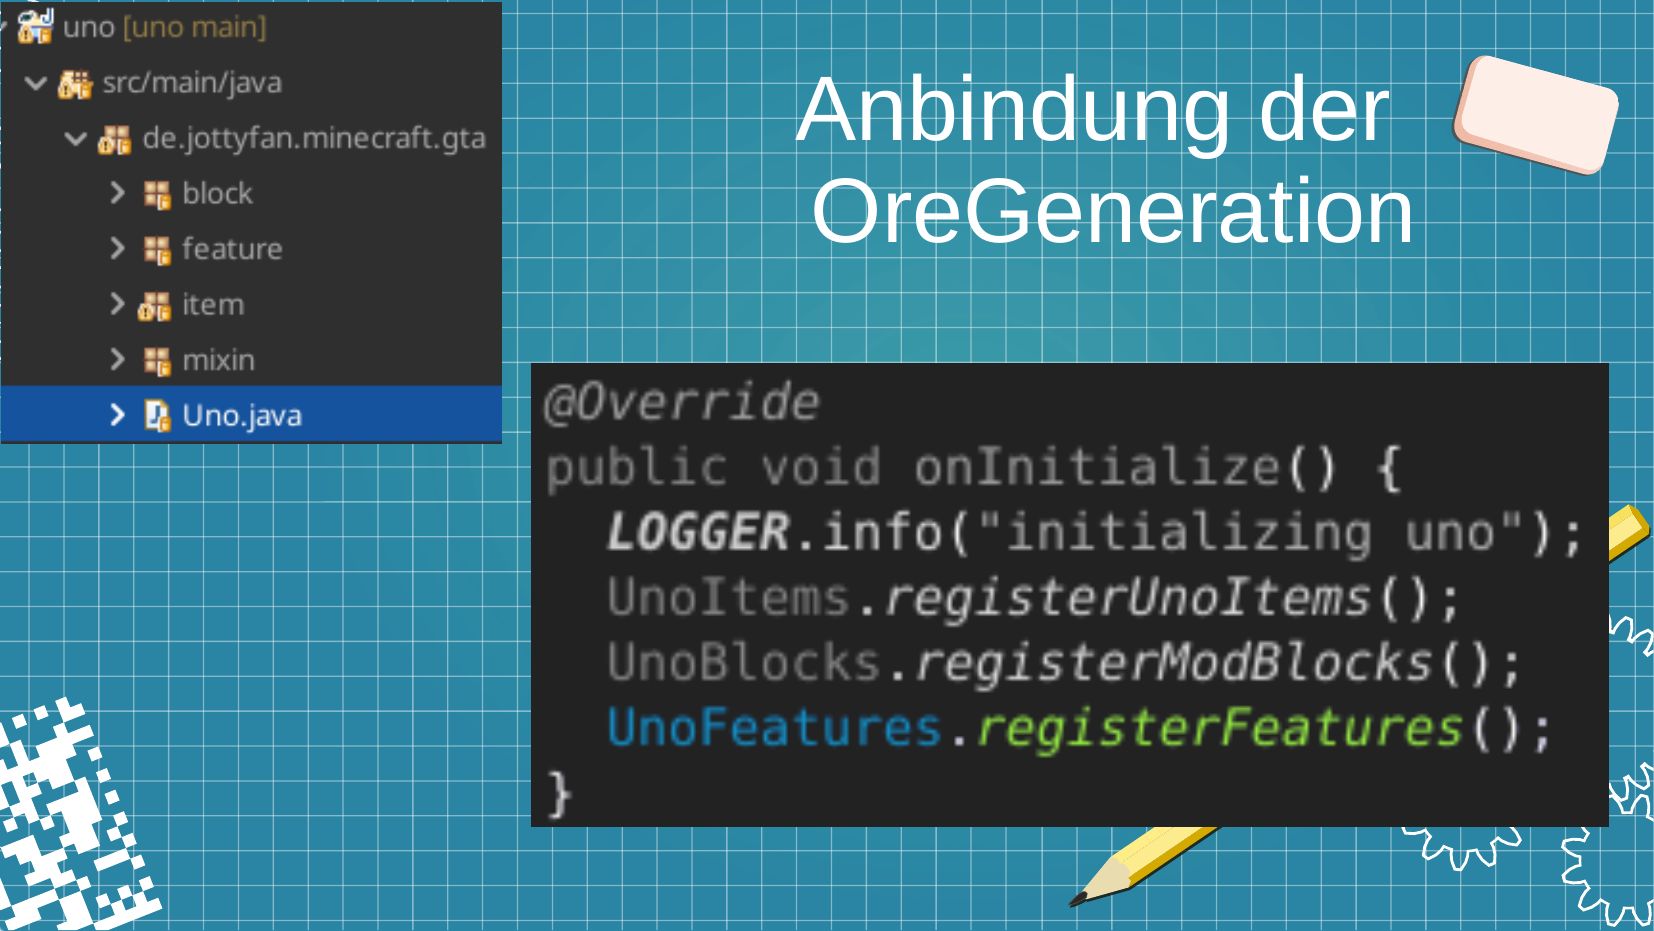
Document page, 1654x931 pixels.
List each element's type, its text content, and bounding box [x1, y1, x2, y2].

picture [531, 363, 1609, 827]
title Anbindung der OreGeneration [590, 53, 1418, 266]
picture [1, 2, 502, 444]
